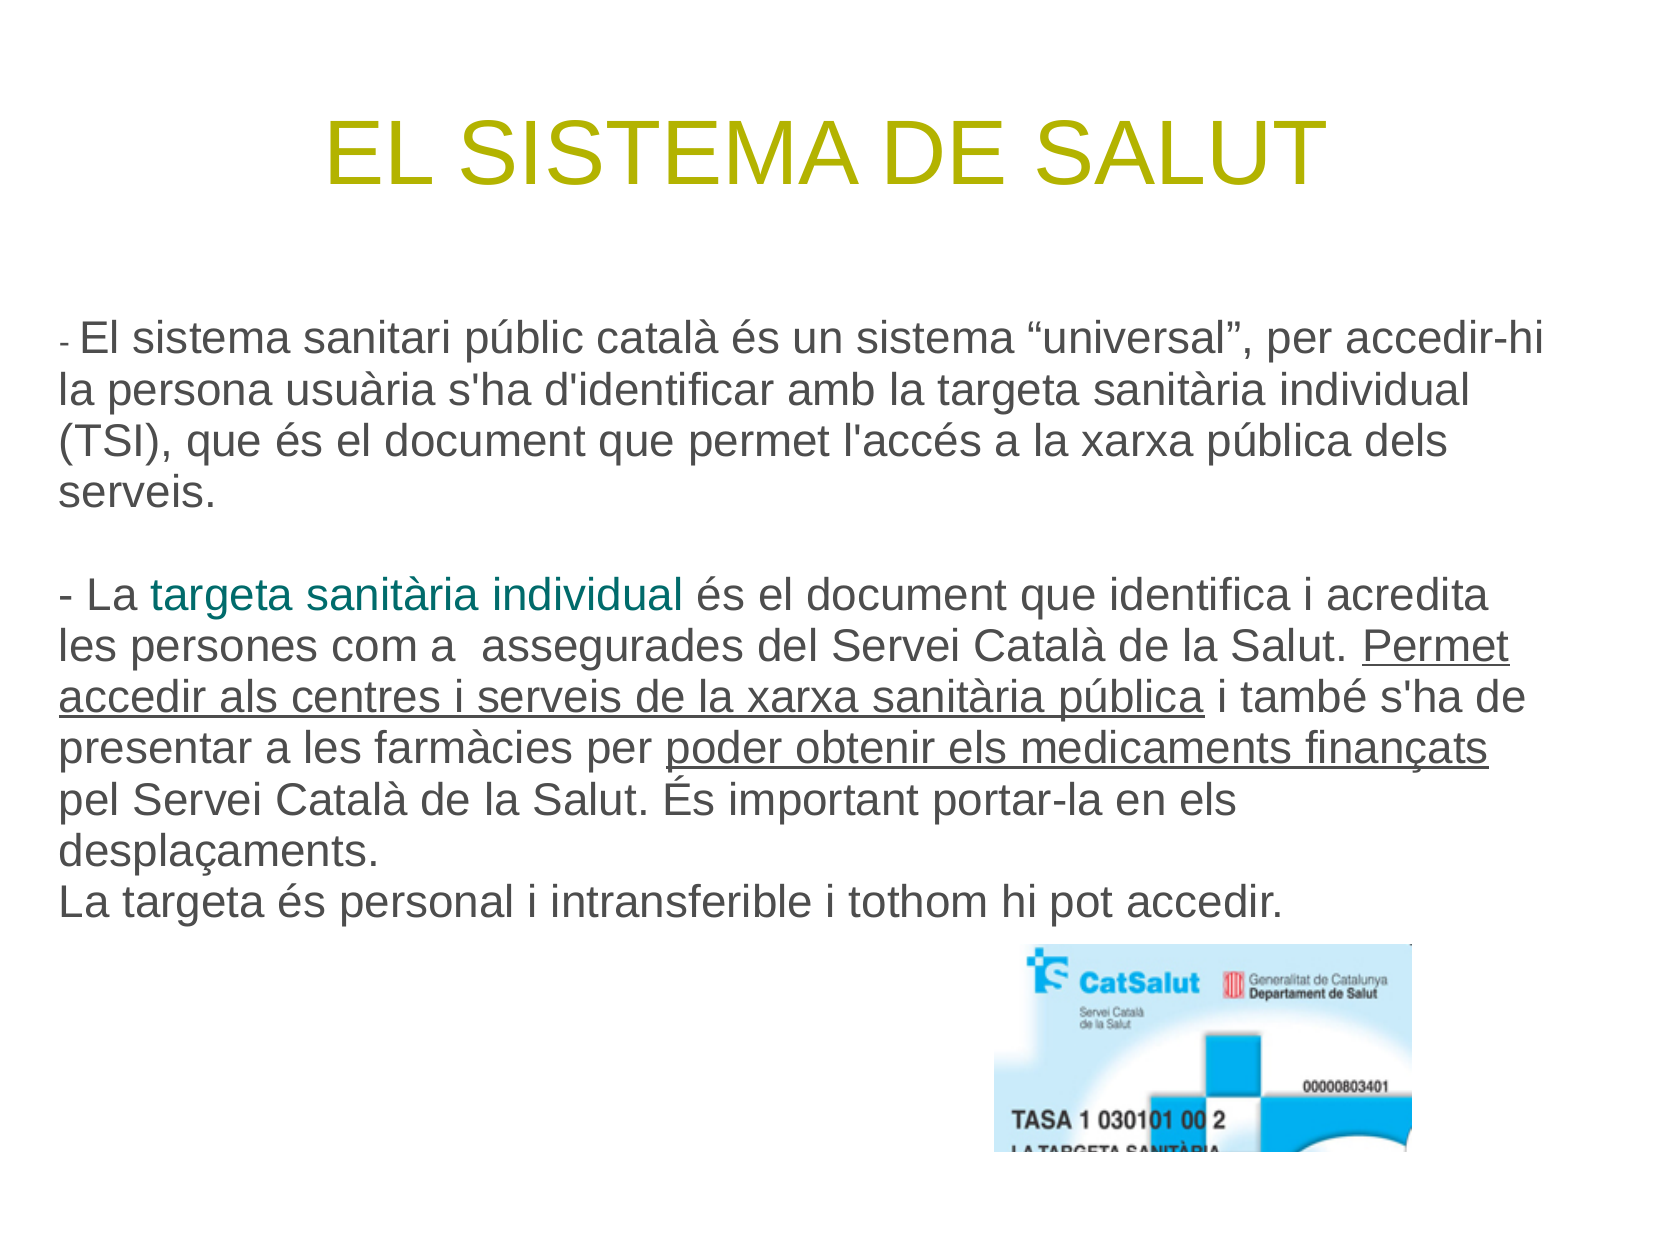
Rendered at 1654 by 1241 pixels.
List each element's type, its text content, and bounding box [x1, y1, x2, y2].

subtitle - El sistema sanitari públic català és un sistema “universal”, per accedir-hi la persona usuària s'ha d'identificar amb la targeta sanitària individual (TSI), que és el document que permet l'accés a la xarxa pública dels serveis. - La targeta sanitària individual és el document que identifica i acredita les persones com a assegurades del Servei Català de la Salut. Permet accedir als centres i serveis de la xarxa sanitària pública i també s'ha de presentar a les farmàcies per poder obtenir els medicaments finançats pel Servei Català de la Salut. És important portar-la en els desplaçaments. La targeta és personal i intransferible i tothom hi pot accedir. [59, 206, 1548, 1123]
title EL SISTEMA DE SALUT [82, 56, 1571, 250]
chart [915, 944, 1654, 1152]
